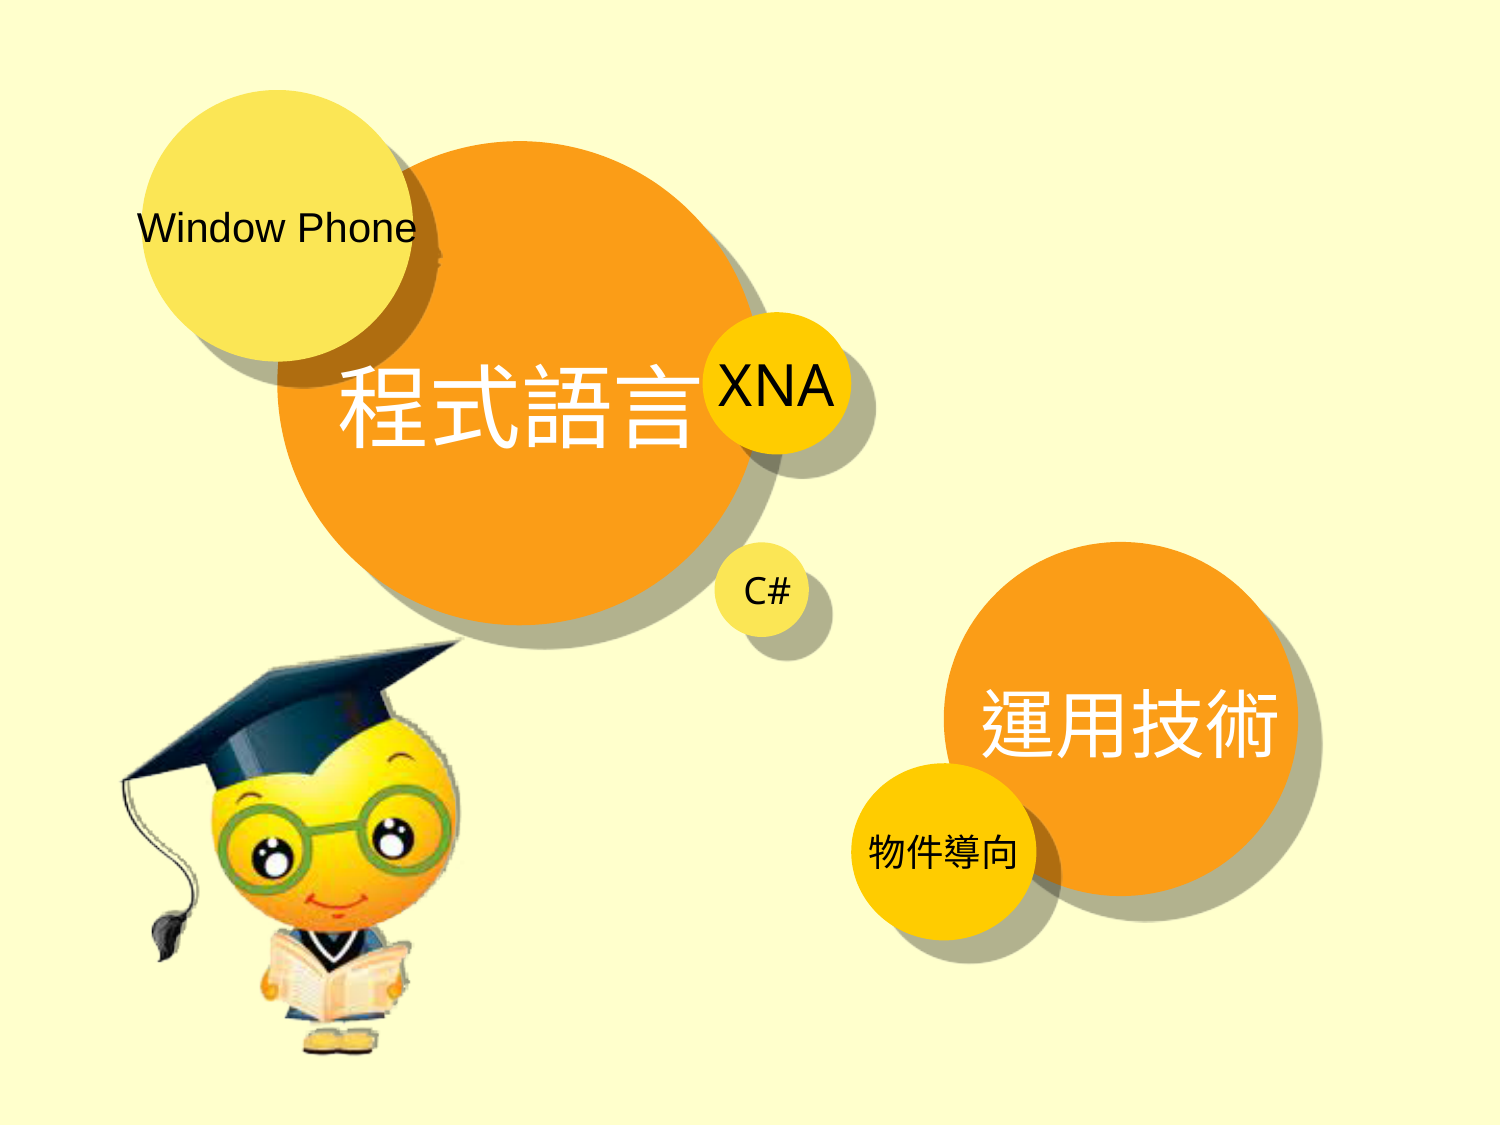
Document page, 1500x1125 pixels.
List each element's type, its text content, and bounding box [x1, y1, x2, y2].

text_box [994, 776, 1289, 897]
text_box Window Phone [141, 90, 414, 362]
text_box [277, 355, 752, 626]
text_box [943, 541, 1291, 765]
text_box 物件導向 [851, 763, 1037, 941]
text_box XNA [717, 312, 852, 455]
text_box 運用技術 [965, 669, 1412, 776]
text_box 程式語言 [322, 341, 724, 469]
text_box C# [714, 542, 809, 637]
text_box [351, 141, 753, 341]
picture [102, 635, 527, 1061]
text_box XNA [724, 373, 732, 396]
